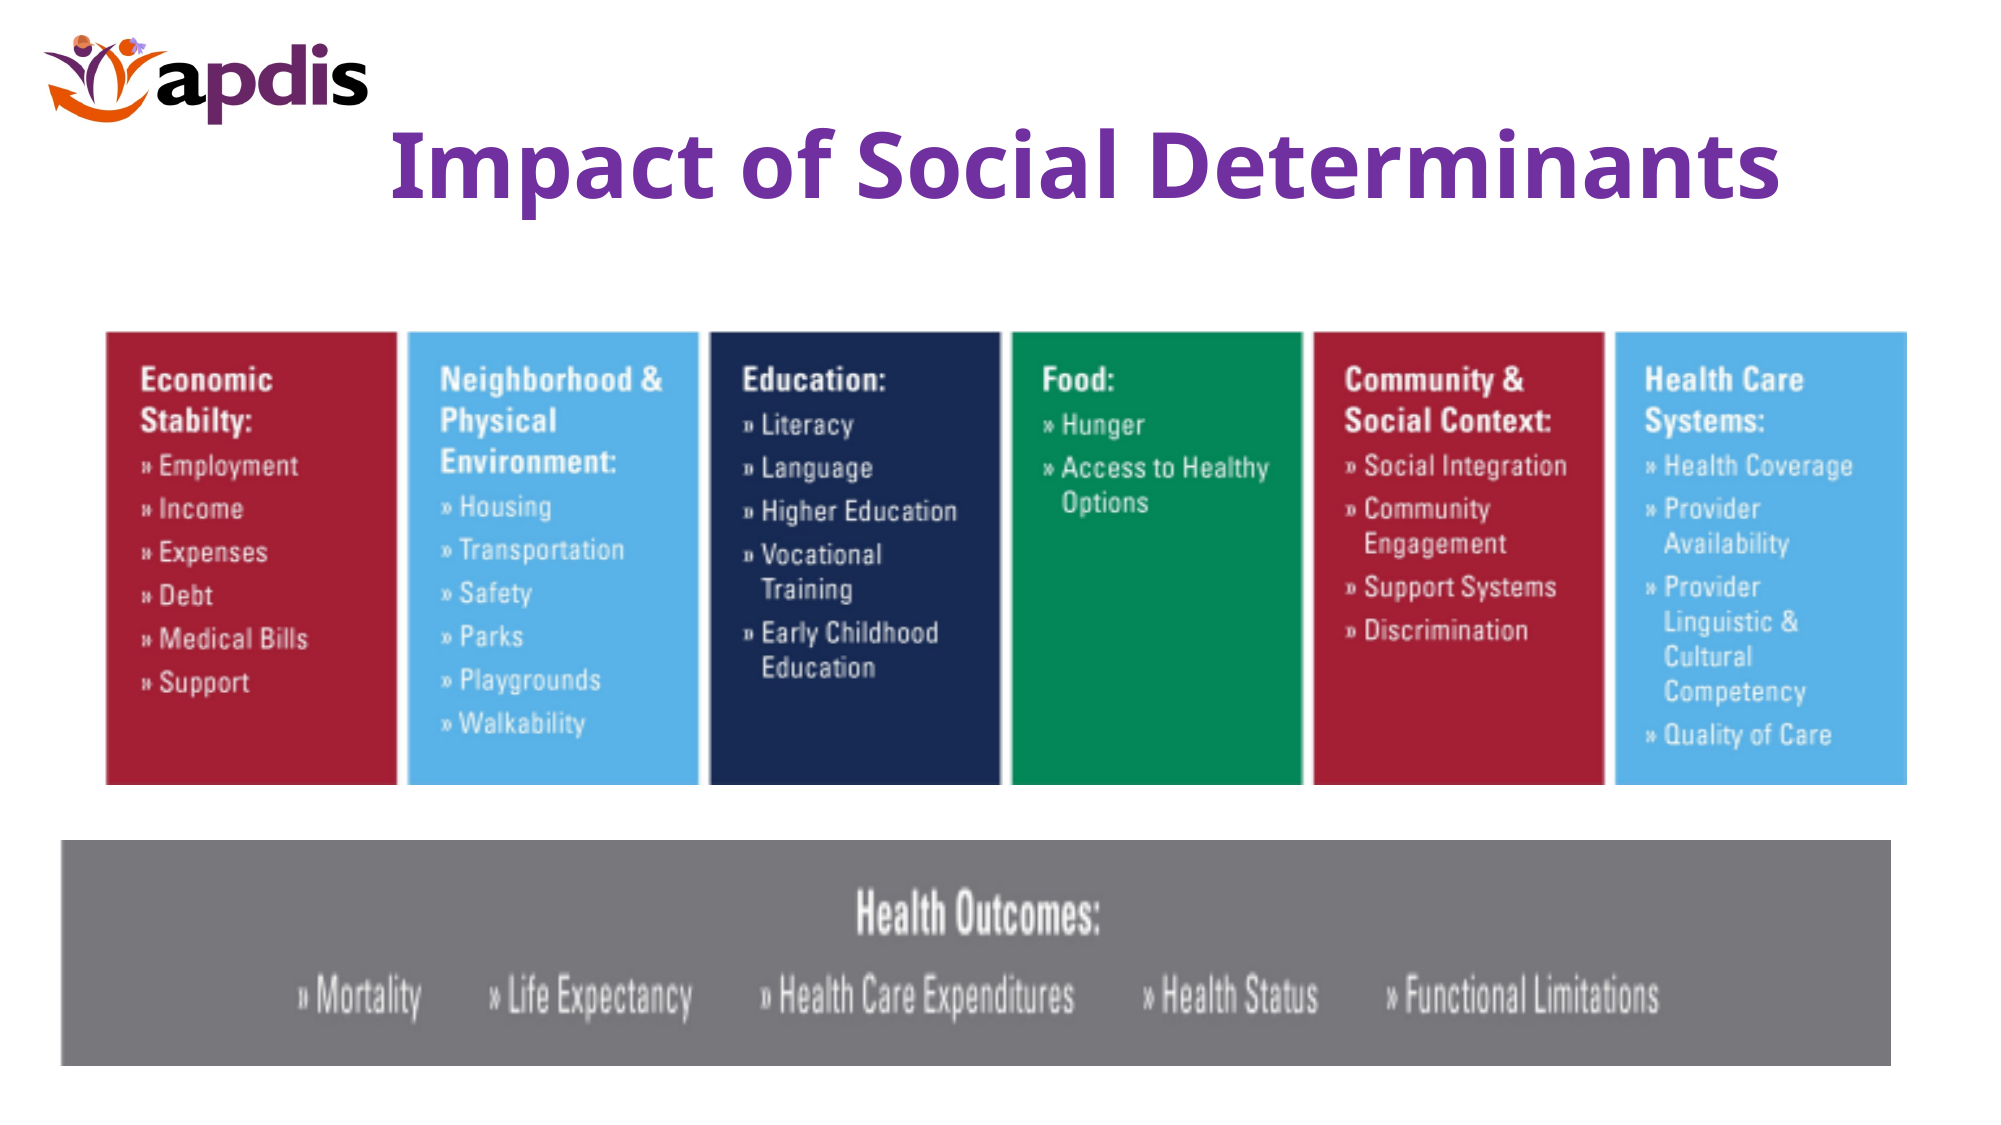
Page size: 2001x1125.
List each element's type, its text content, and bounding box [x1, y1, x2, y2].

picture [22, 17, 373, 140]
picture [54, 840, 1891, 1066]
picture [99, 331, 1907, 785]
title Impact of Social Determinants [137, 59, 1863, 278]
